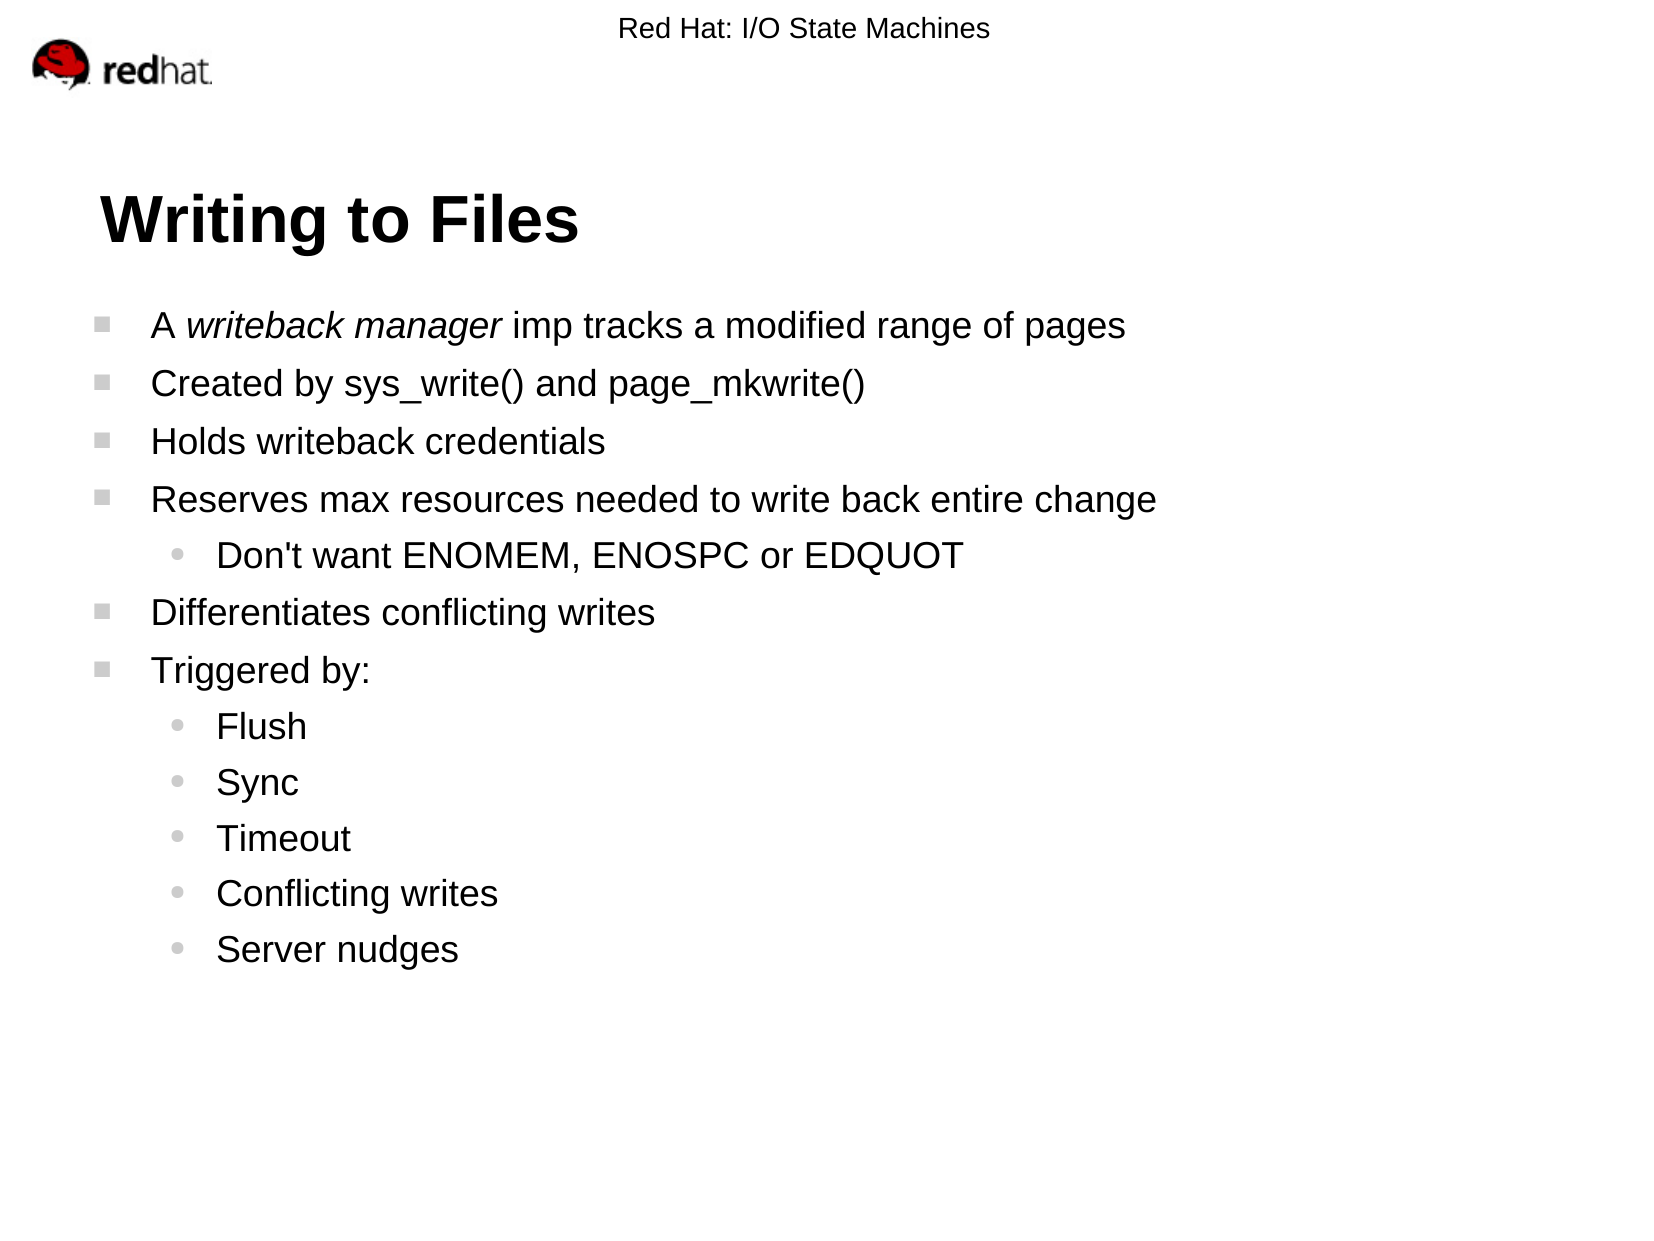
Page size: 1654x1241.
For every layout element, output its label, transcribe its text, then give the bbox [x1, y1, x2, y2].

title Writing to Files [100, 164, 1506, 275]
list A writeback manager imp tracks a modified range of pages Created by sys_write() and page_mkwrite() Holds writeback credentials Reserves max resources needed to write back entire change Don't want ENOMEM, ENOSPC or EDQUOT Differentiates conflicting writes Triggered by: Flush Sync Timeout Conflicting writes Server nudges [94, 304, 1500, 1174]
picture [31, 37, 212, 98]
